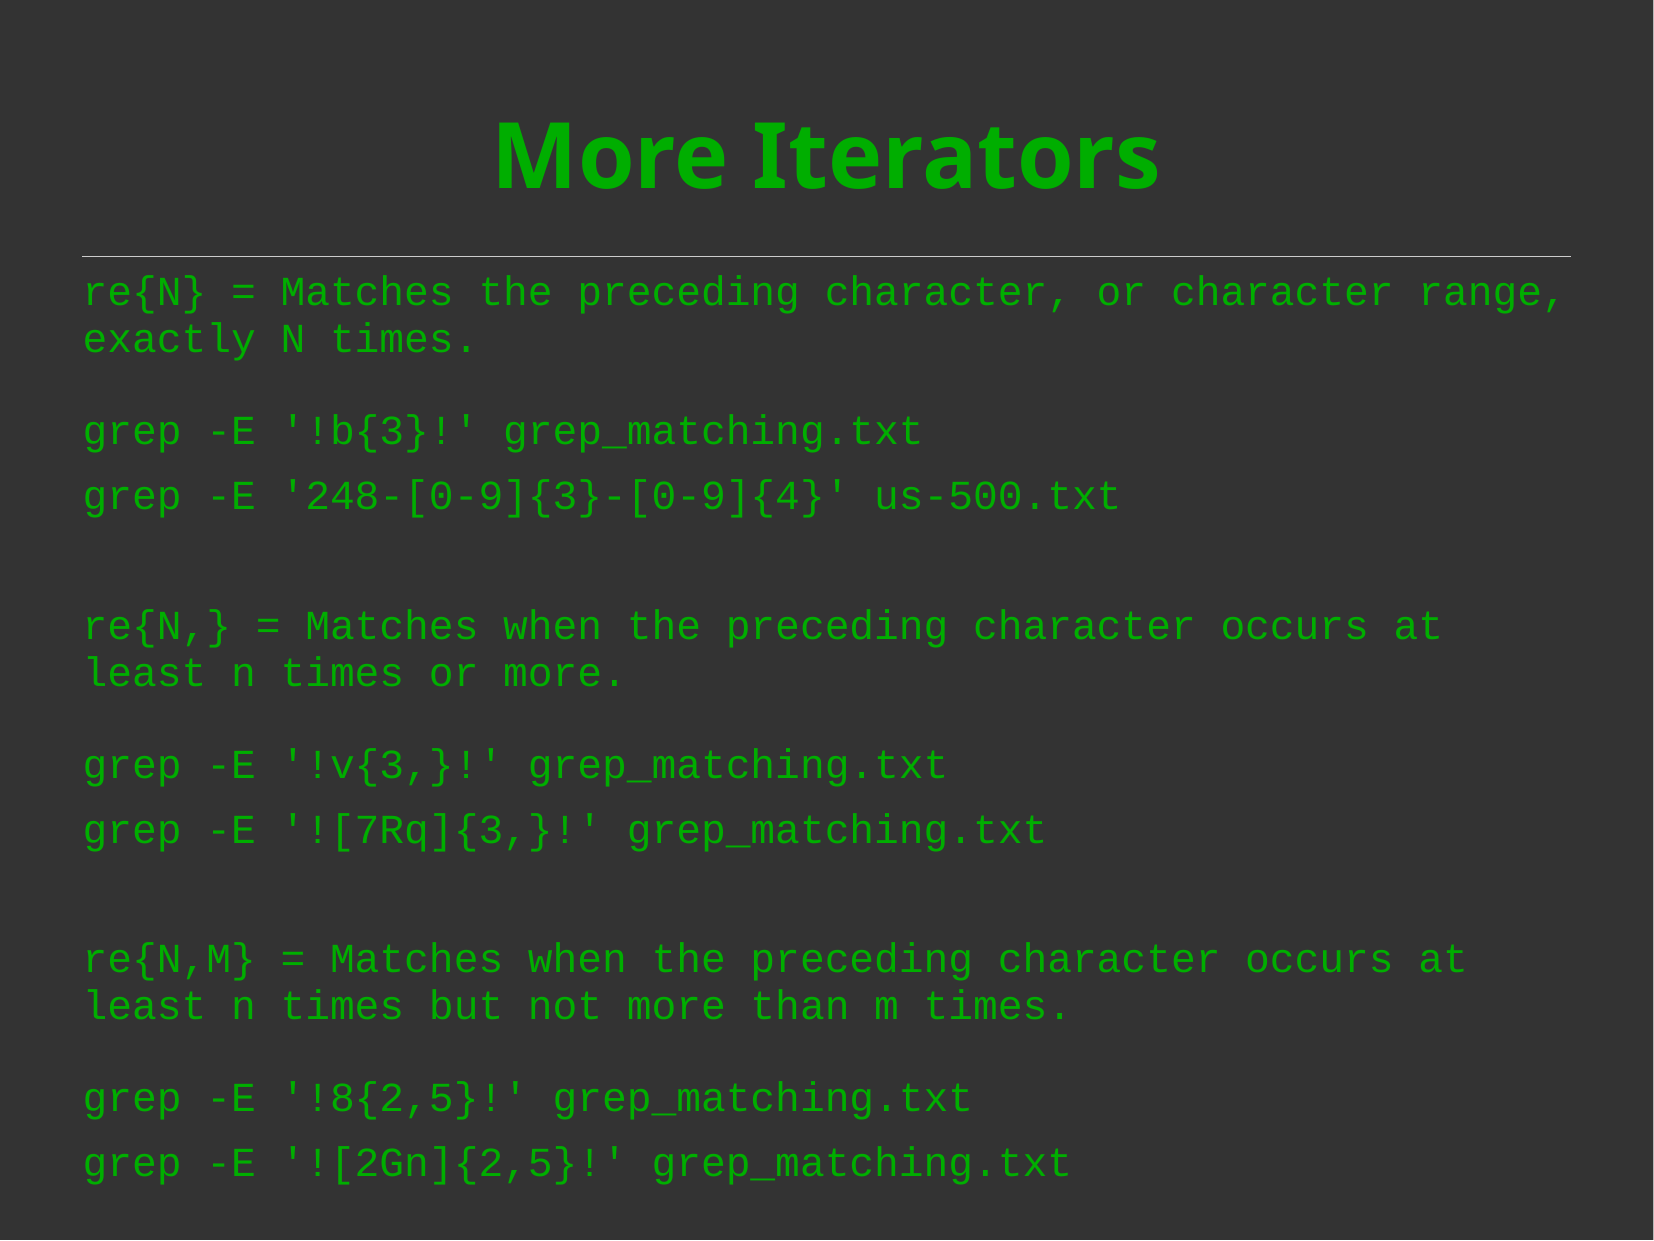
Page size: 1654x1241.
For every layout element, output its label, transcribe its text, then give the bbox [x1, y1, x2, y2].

text_box [82, 49, 1571, 257]
list re{N} = Matches the preceding character, or character range, exactly N times. grep -E '!b{3}!' grep_matching.txt grep -E '248-[0-9]{3}-[0-9]{4}' us-500.txt re{N,} = Matches when the preceding character occurs at least n times or more. grep -E '!v{3,}!' grep_matching.txt grep -E '![7Rq]{3,}!' grep_matching.txt re{N,M} = Matches when the preceding character occurs at least n times but not more than m times. grep -E '!8{2,5}!' grep_matching.txt grep -E '![2Gn]{2,5}!' grep_matching.txt [82, 271, 1571, 1193]
